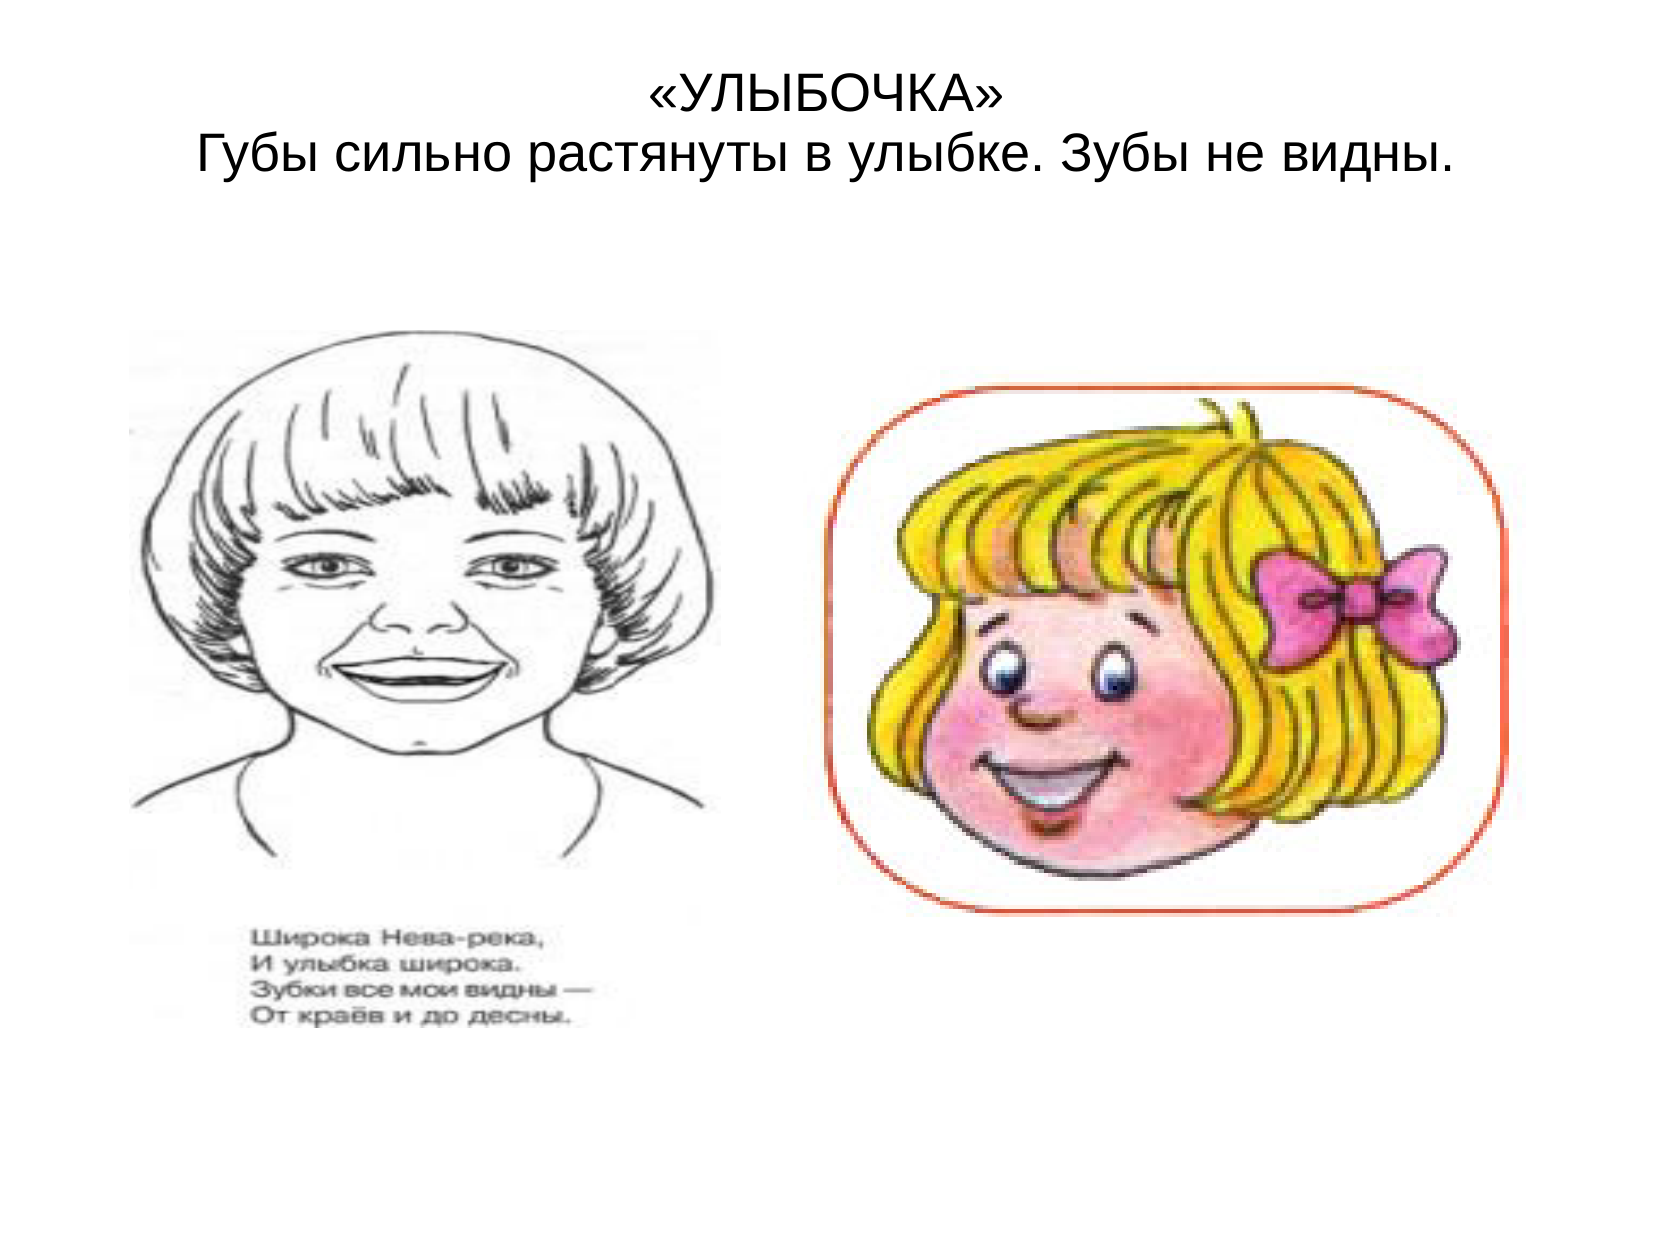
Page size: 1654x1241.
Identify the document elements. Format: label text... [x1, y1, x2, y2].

title «УЛЫБОЧКА» Губы сильно растянуты в улыбке. Зубы не видны. [82, 49, 1571, 257]
picture [129, 330, 721, 1028]
picture [803, 366, 1548, 934]
